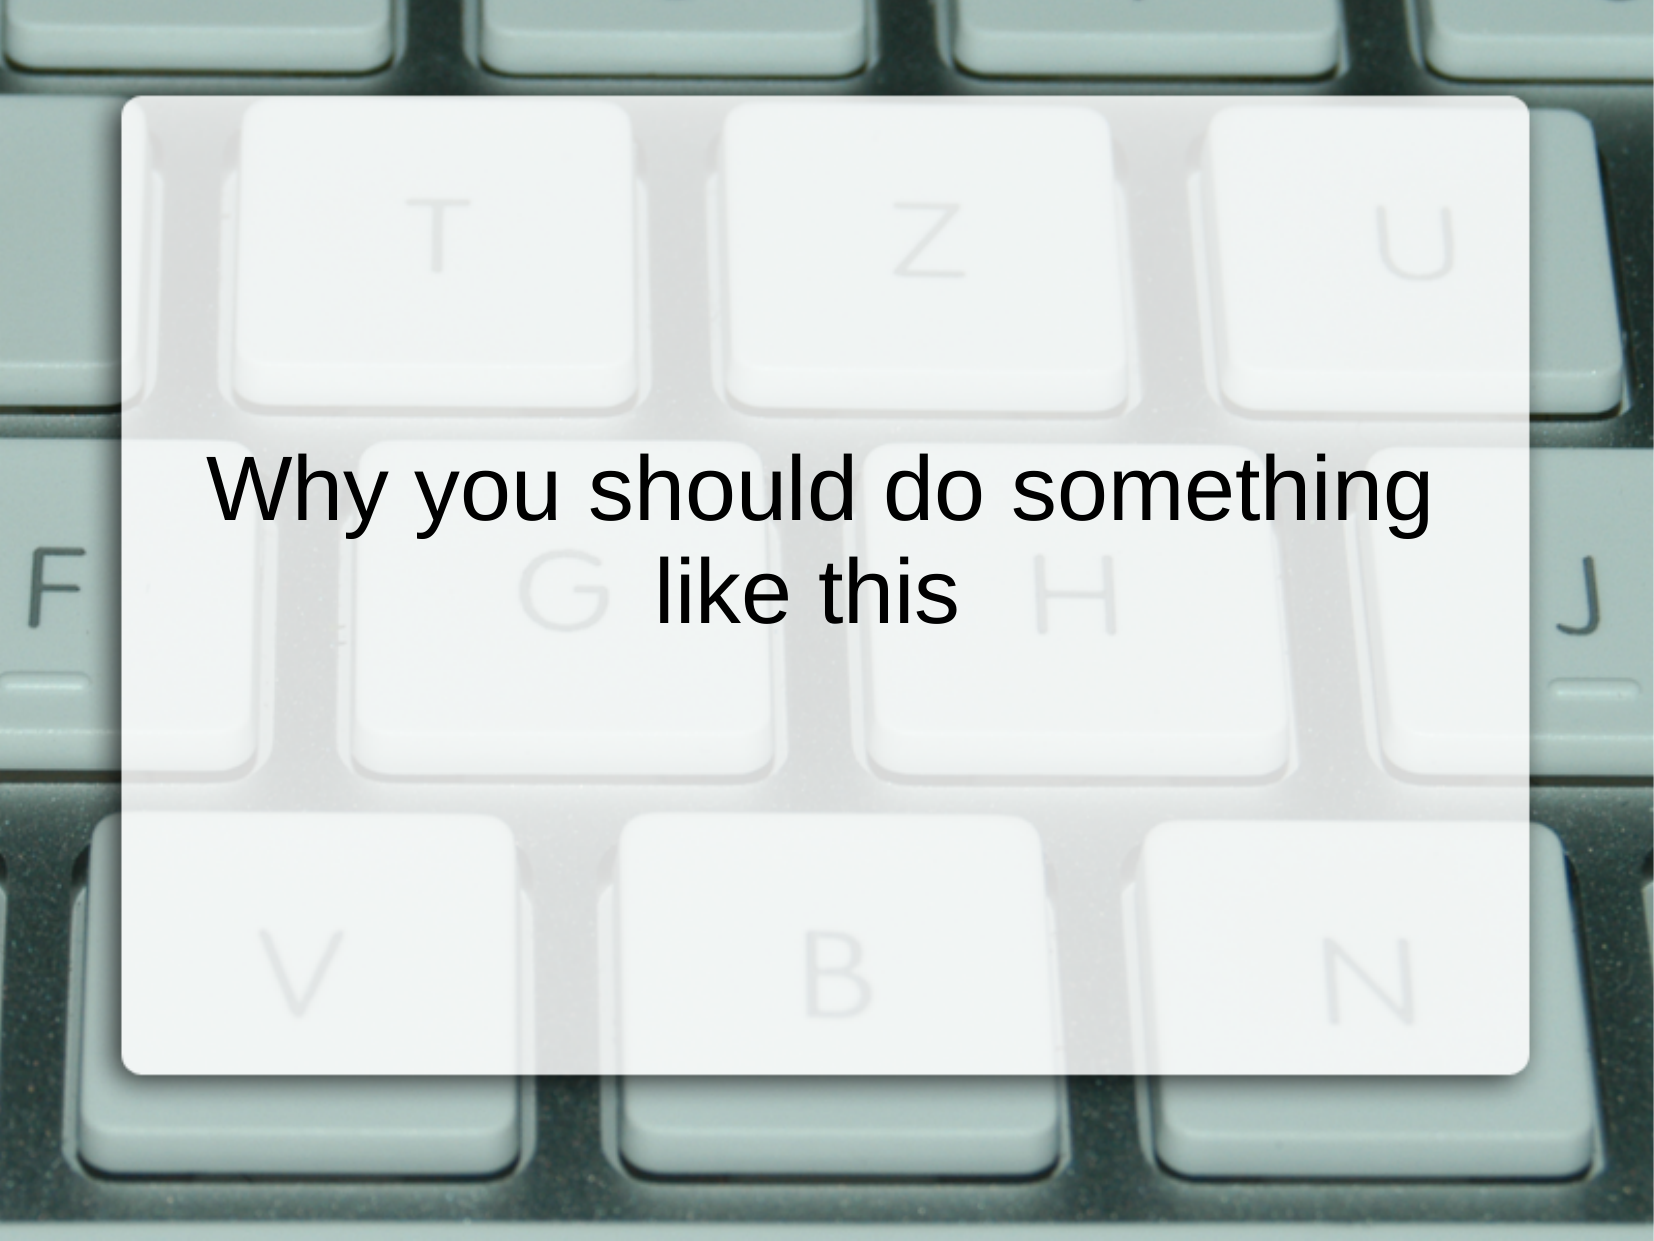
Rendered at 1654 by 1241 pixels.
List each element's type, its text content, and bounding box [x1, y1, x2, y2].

title Why you should do something like this [135, 436, 1506, 644]
picture [0, 0, 1654, 1241]
